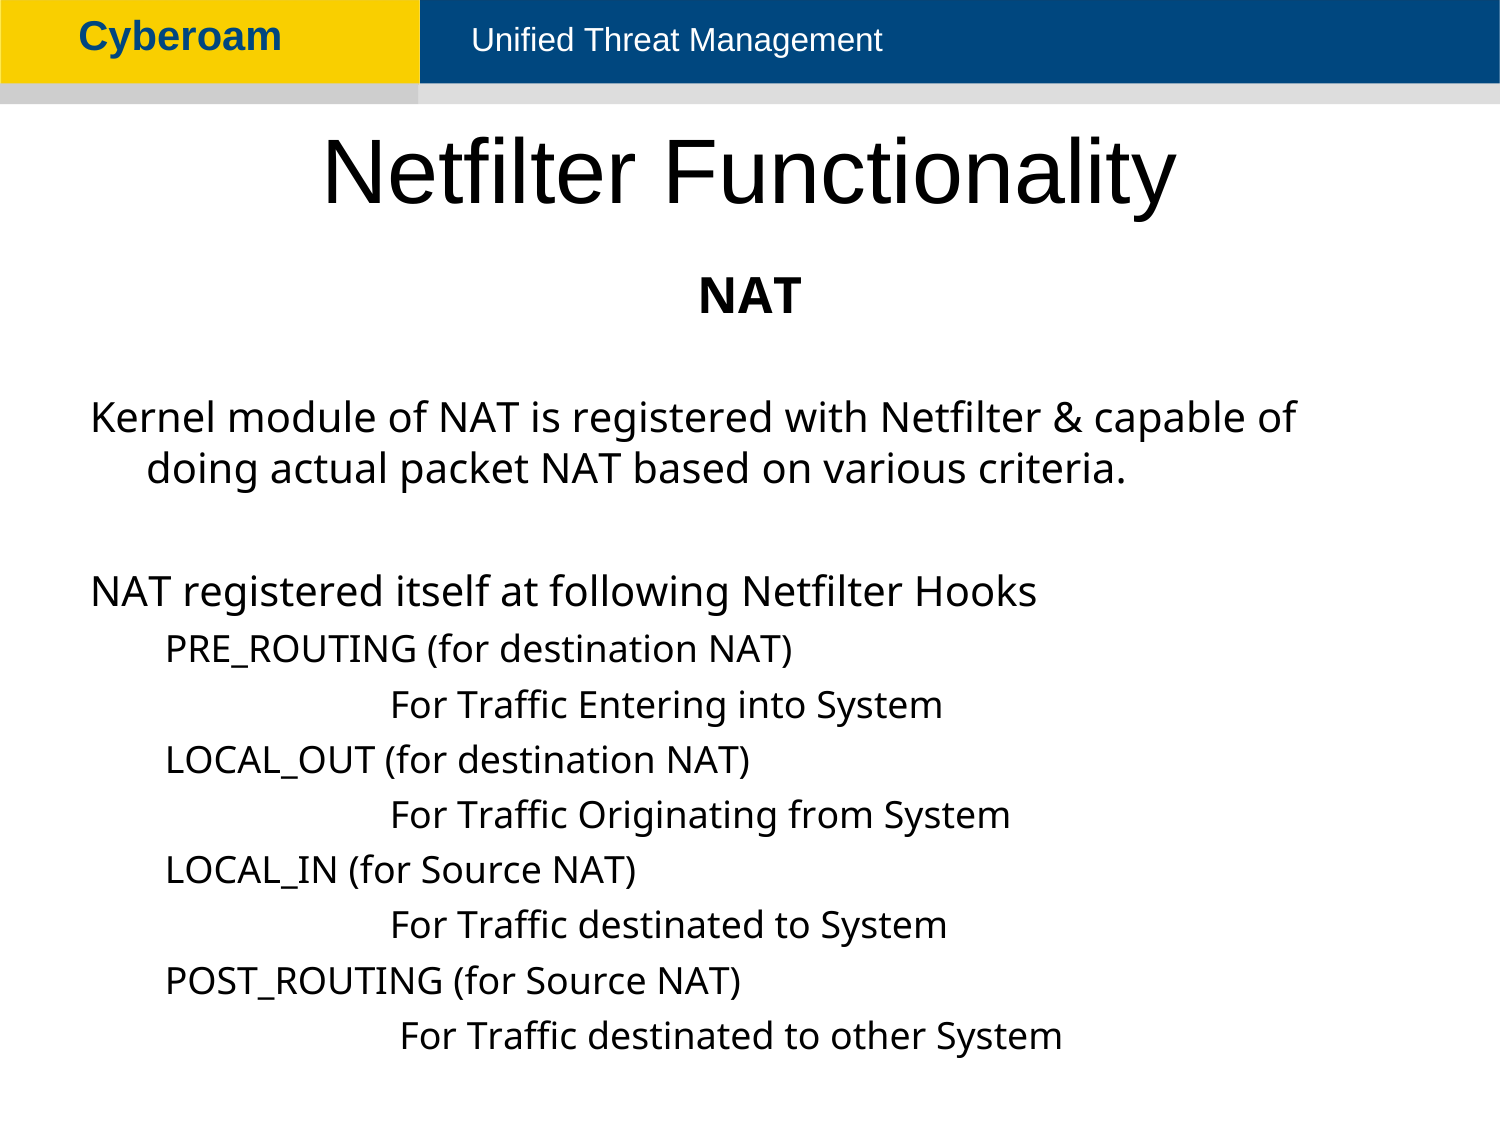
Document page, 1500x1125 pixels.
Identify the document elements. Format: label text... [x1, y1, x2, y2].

list NAT Kernel module of NAT is registered with Netfilter & capable of doing actual packet NAT based on various criteria. NAT registered itself at following Netfilter Hooks PRE_ROUTING (for destination NAT) For Traffic Entering into System LOCAL_OUT (for destination NAT) For Traffic Originating from System LOCAL_IN (for Source NAT) For Traffic destinated to System POST_ROUTING (for Source NAT) For Traffic destinated to other System [75, 262, 1426, 1063]
picture [0, 0, 1500, 83]
title Netfilter Functionality [75, 112, 1426, 233]
